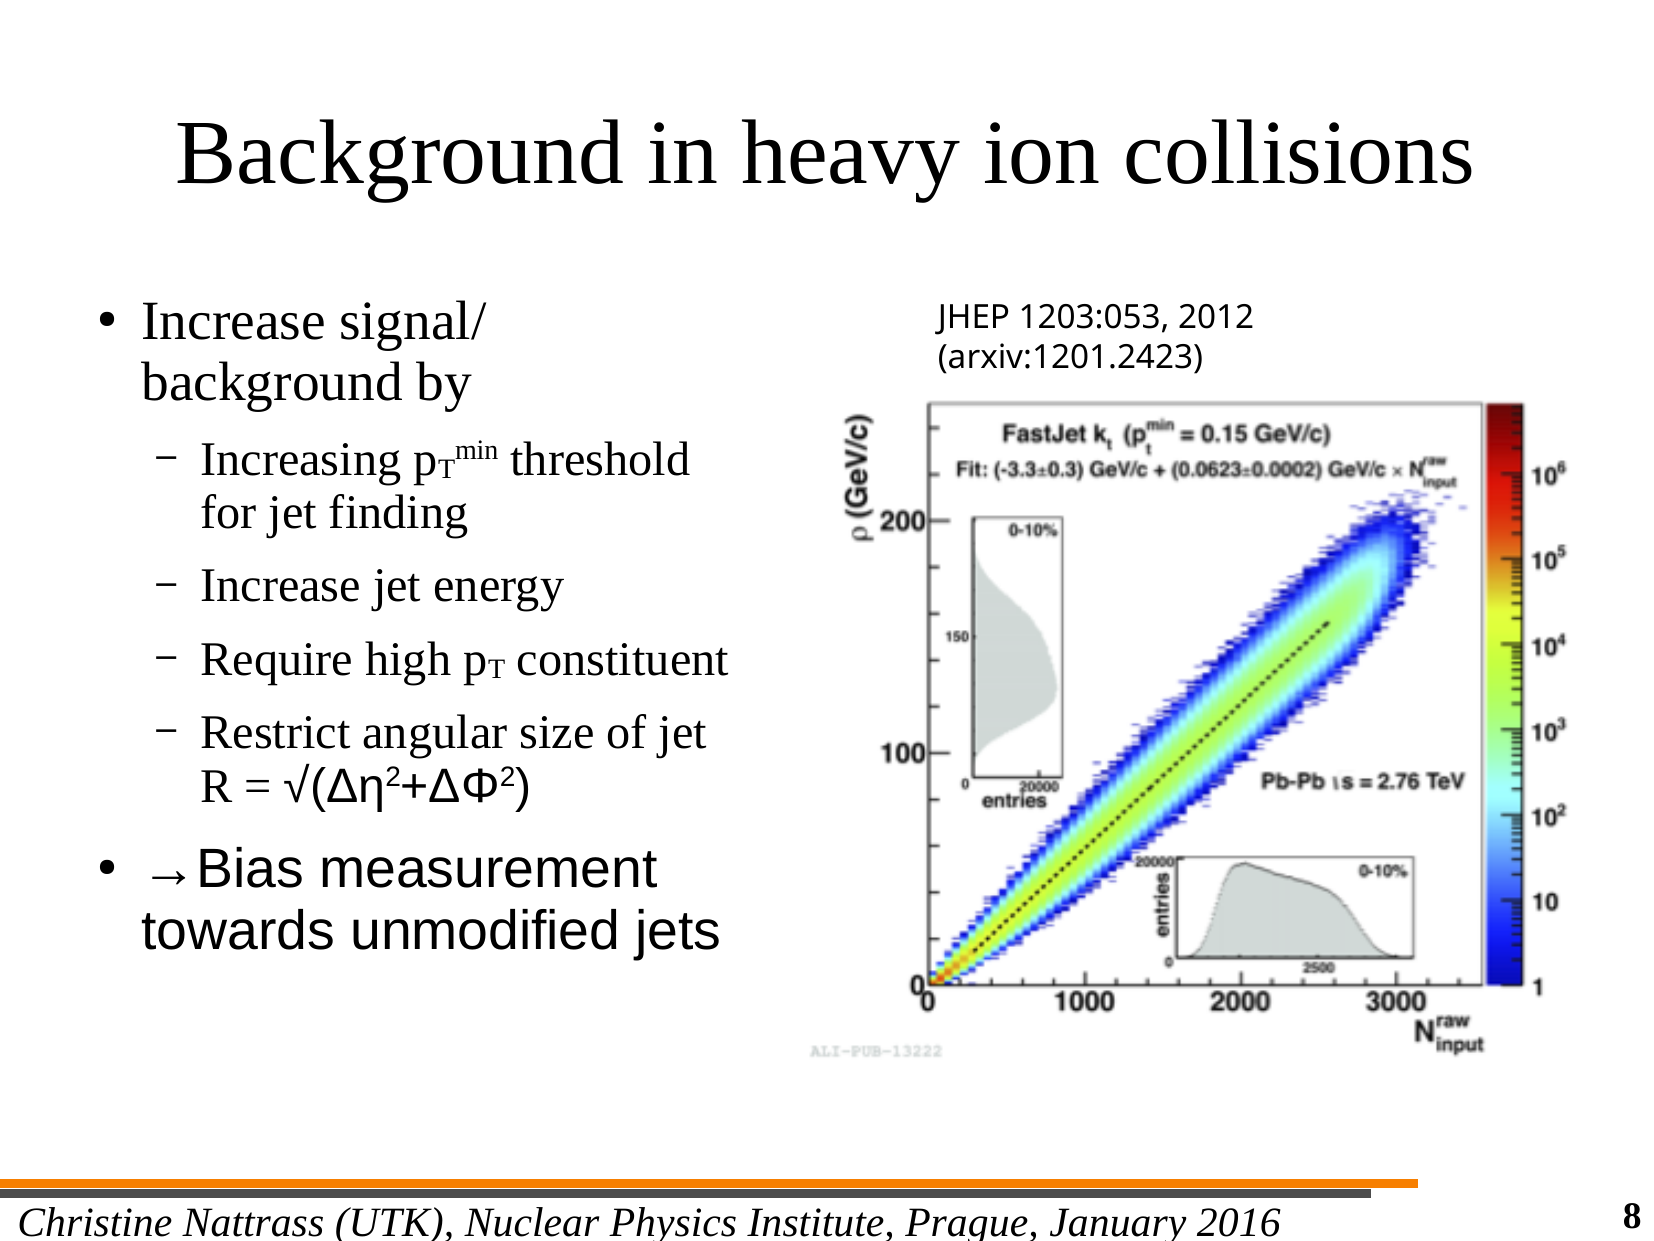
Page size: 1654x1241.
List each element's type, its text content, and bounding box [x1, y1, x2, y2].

picture [806, 395, 1607, 1064]
text_box JHEP 1203:053, 2012 (arxiv:1201.2423) [923, 288, 1520, 383]
list Increase signal/ background by Increasing pTmin threshold for jet finding Increase jet energy Require high pT constituent Restrict angular size of jet R = √(Δη2+ΔΦ2) →Bias measurement towards unmodified jets [82, 290, 736, 1010]
title Background in heavy ion collisions [82, 49, 1571, 257]
